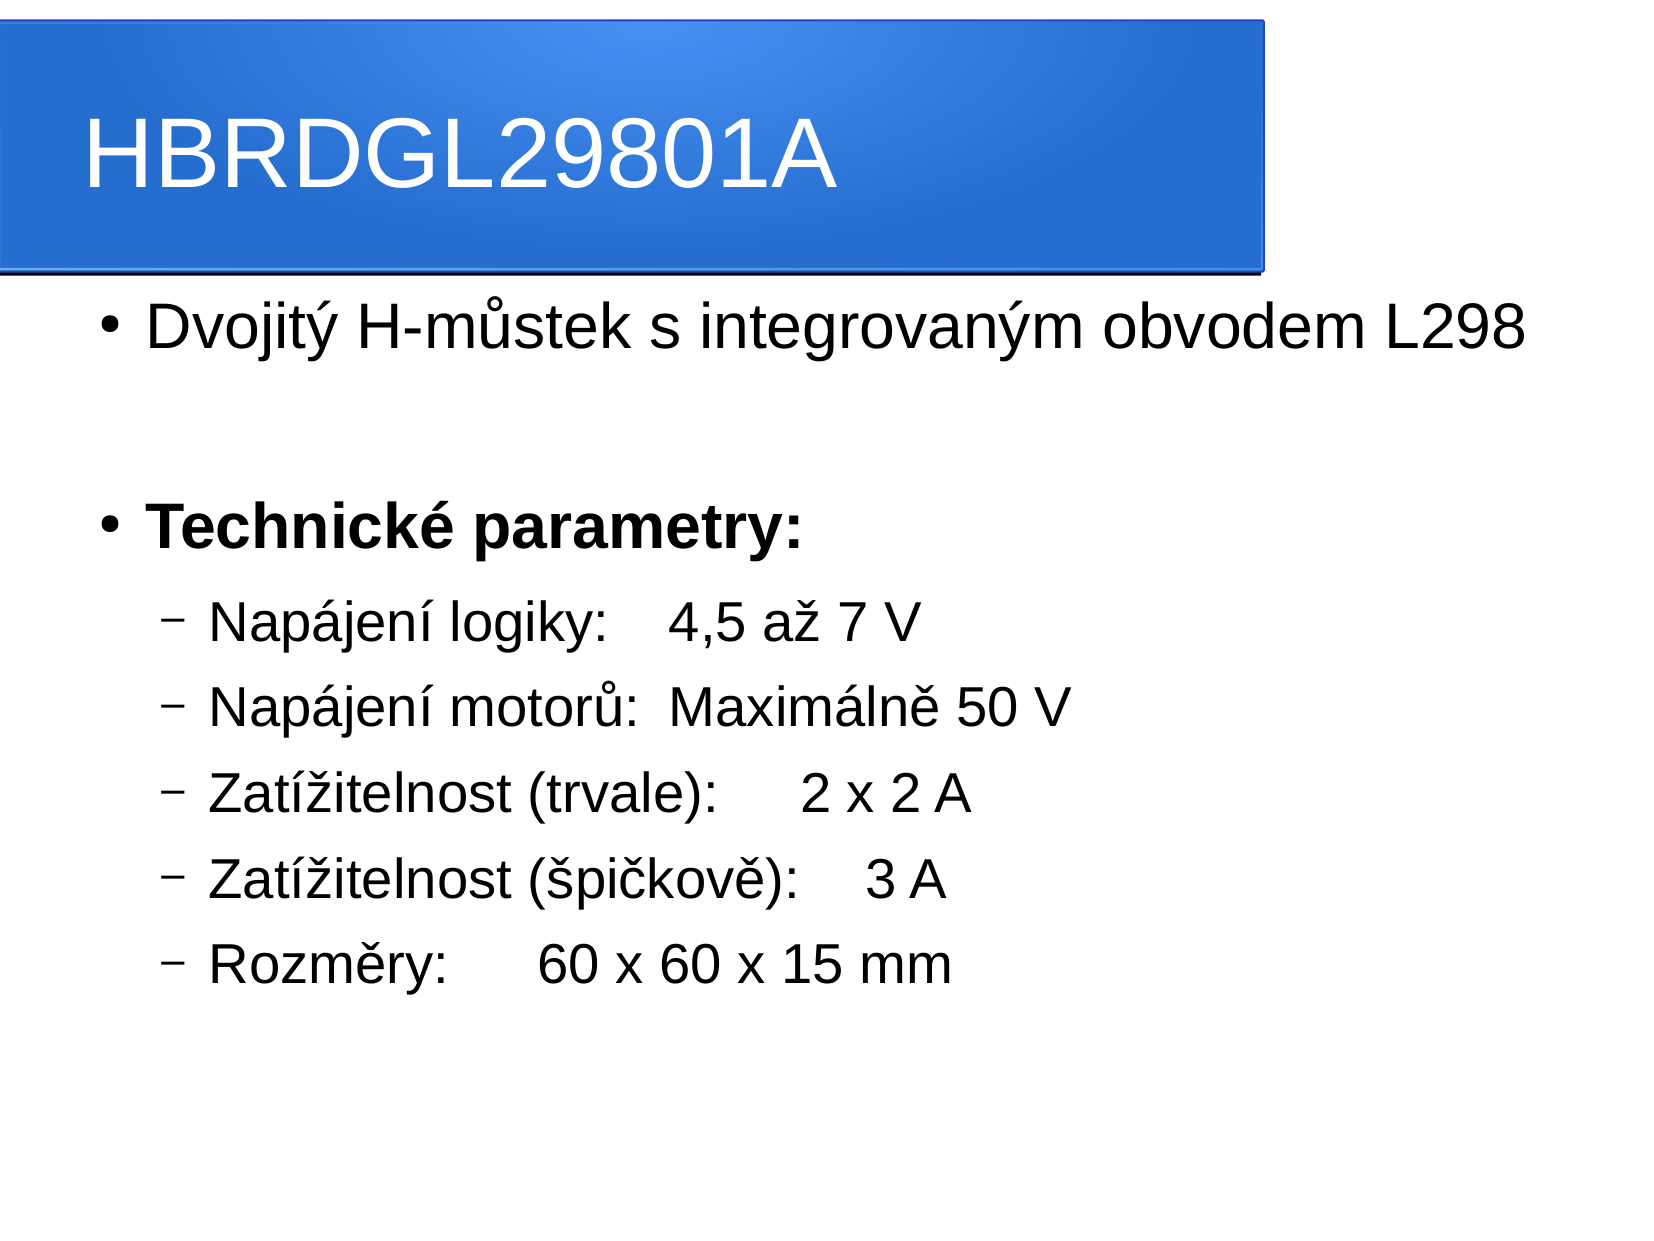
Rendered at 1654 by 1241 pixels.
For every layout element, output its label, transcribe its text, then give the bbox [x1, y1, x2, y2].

title HBRDGL29801A [82, 49, 1250, 257]
list Dvojitý H-můstek s integrovaným obvodem L298 Technické parametry: Napájení logiky: 4,5 až 7 V Napájení motorů: Maximálně 50 V Zatížitelnost (trvale): 2 x 2 A Zatížitelnost (špičkově): 3 A Rozměry: 60 x 60 x 15 mm [82, 290, 1538, 1010]
